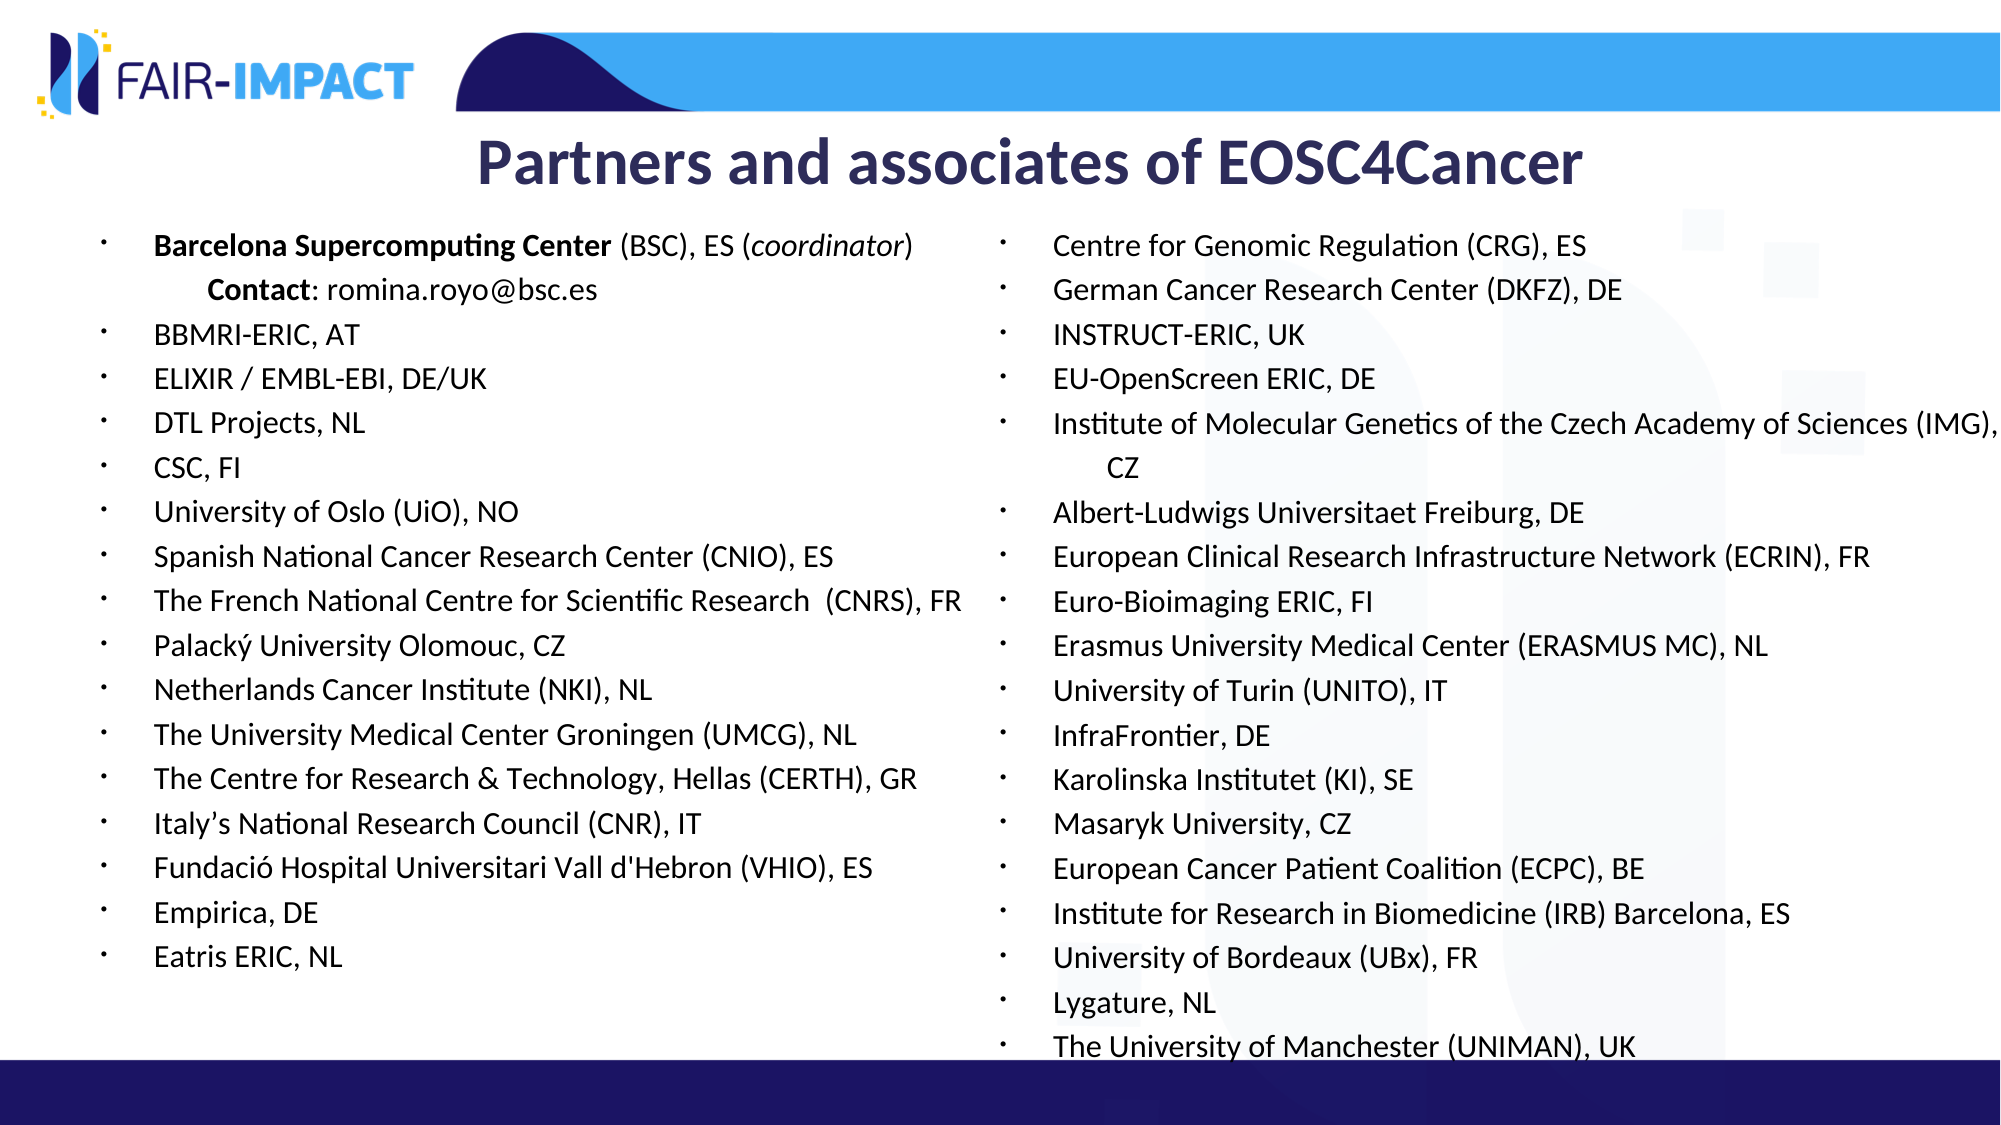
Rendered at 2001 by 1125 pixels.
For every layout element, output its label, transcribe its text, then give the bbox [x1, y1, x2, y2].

title Partners and associates of EOSC4Cancer [462, 103, 1886, 210]
list Barcelona Supercomputing Center (BSC), ES (coordinator) Contact: romina.royo@bsc.es BBMRI-ERIC, AT ELIXIR / EMBL-EBI, DE/UK DTL Projects, NL CSC, FI University of Oslo (UiO), NO Spanish National Cancer Research Center (CNIO), ES The French National Centre for Scientific Research (CNRS), FR Palacký University Olomouc, CZ Netherlands Cancer Institute (NKI), NL The University Medical Center Groningen (UMCG), NL The Centre for Research & Technology, Hellas (CERTH), GR Italy’s National Research Council (CNR), IT Fundació Hospital Universitari Vall d'Hebron (VHIO), ES Empirica, DE Eatris ERIC, NL [42, 210, 979, 1061]
text_box Centre for Genomic Regulation (CRG), ES German Cancer Research Center (DKFZ), DE INSTRUCT-ERIC, UK EU-OpenScreen ERIC, DE Institute of Molecular Genetics of the Czech Academy of Sciences (IMG), CZ Albert-Ludwigs Universitaet Freiburg, DE European Clinical Research Infrastructure Network (ECRIN), FR Euro-Bioimaging ERIC, FI Erasmus University Medical Center (ERASMUS MC), NL University of Turin (UNITO), IT InfraFrontier, DE Karolinska Institutet (KI), SE Masaryk University, CZ European Cancer Patient Coalition (ECPC), BE Institute for Research in Biomedicine (IRB) Barcelona, ES University of Bordeaux (UBx), FR Lygature, NL The University of Manchester (UNIMAN), UK [941, 210, 2000, 1031]
